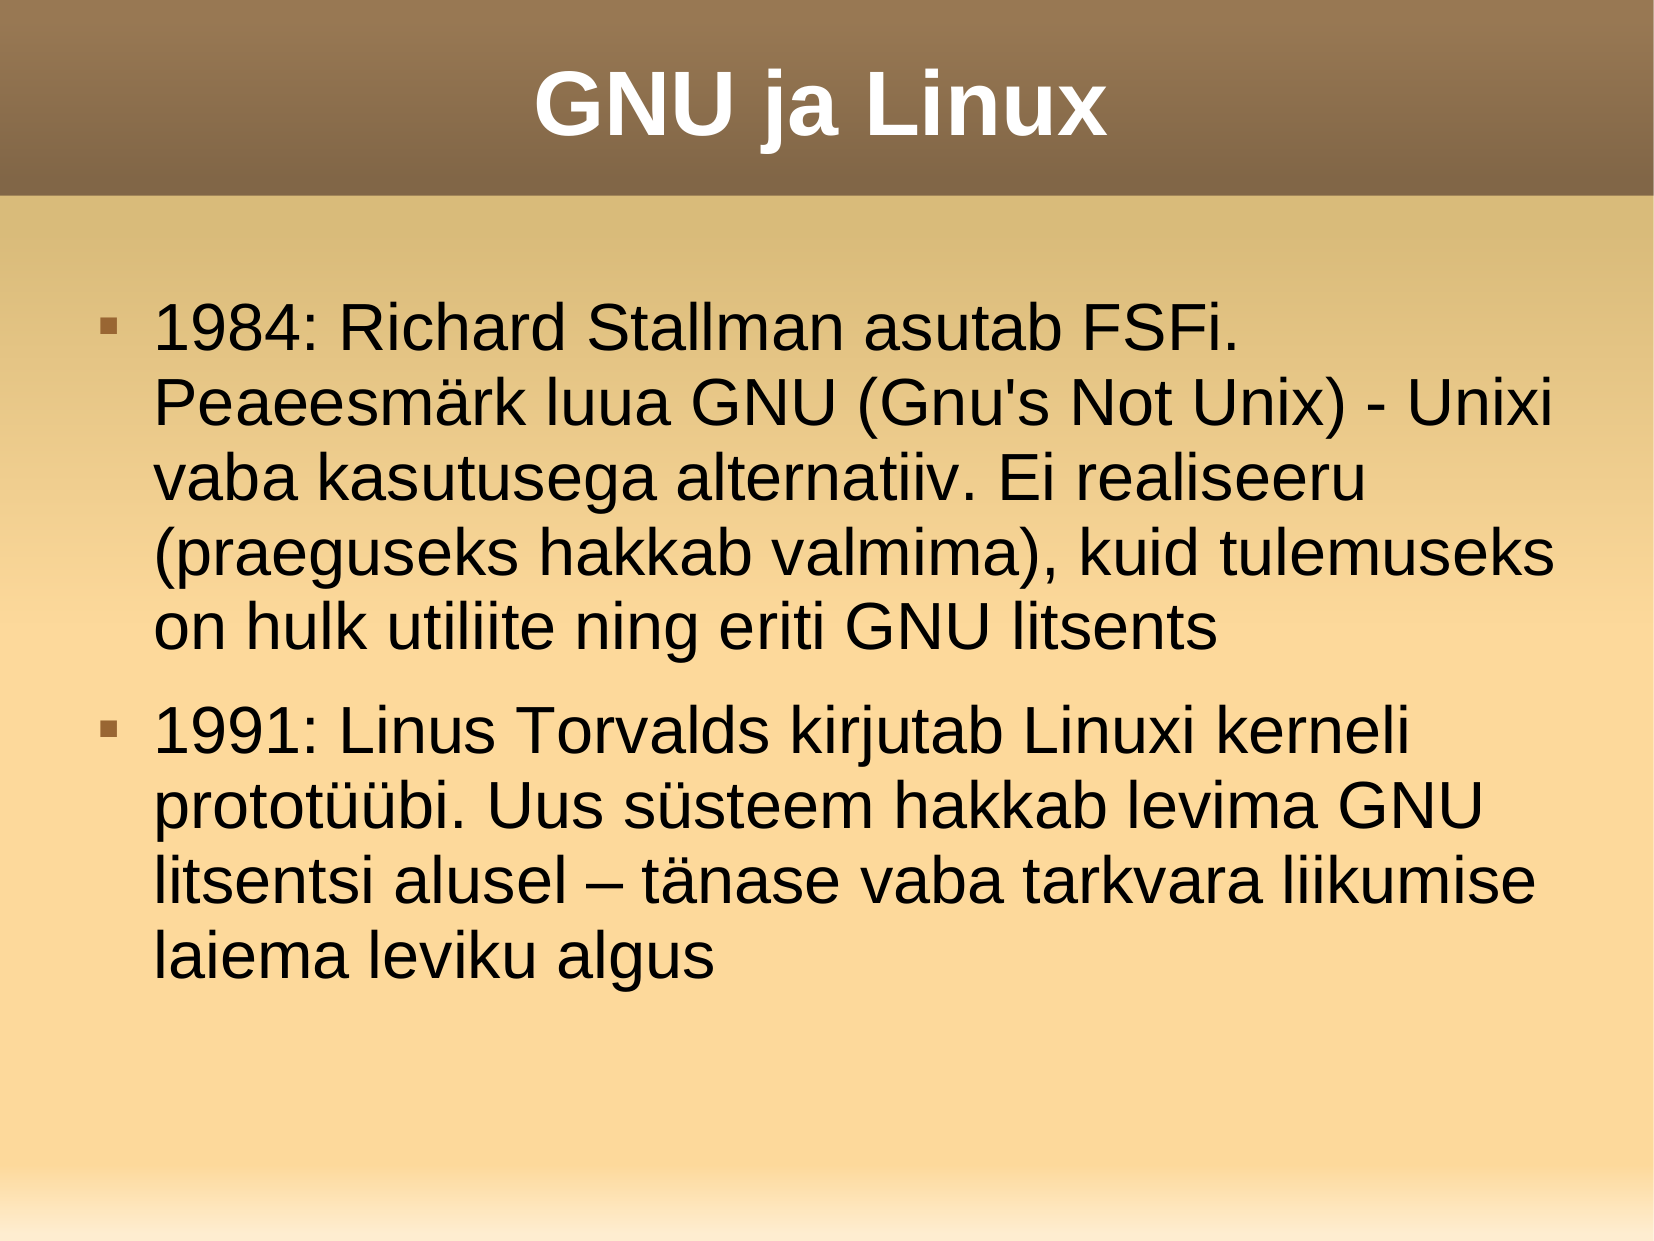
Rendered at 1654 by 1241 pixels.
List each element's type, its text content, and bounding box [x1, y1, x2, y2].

title GNU ja Linux [76, 7, 1565, 200]
picture [0, 0, 1654, 1241]
list 1984: Richard Stallman asutab FSFi. Peaeesmärk luua GNU (Gnu's Not Unix) - Unixi vaba kasutusega alternatiiv. Ei realiseeru (praeguseks hakkab valmima), kuid tulemuseks on hulk utiliite ning eriti GNU litsents 1991: Linus Torvalds kirjutab Linuxi kerneli prototüübi. Uus süsteem hakkab levima GNU litsentsi alusel – tänase vaba tarkvara liikumise laiema leviku algus [82, 290, 1571, 1094]
